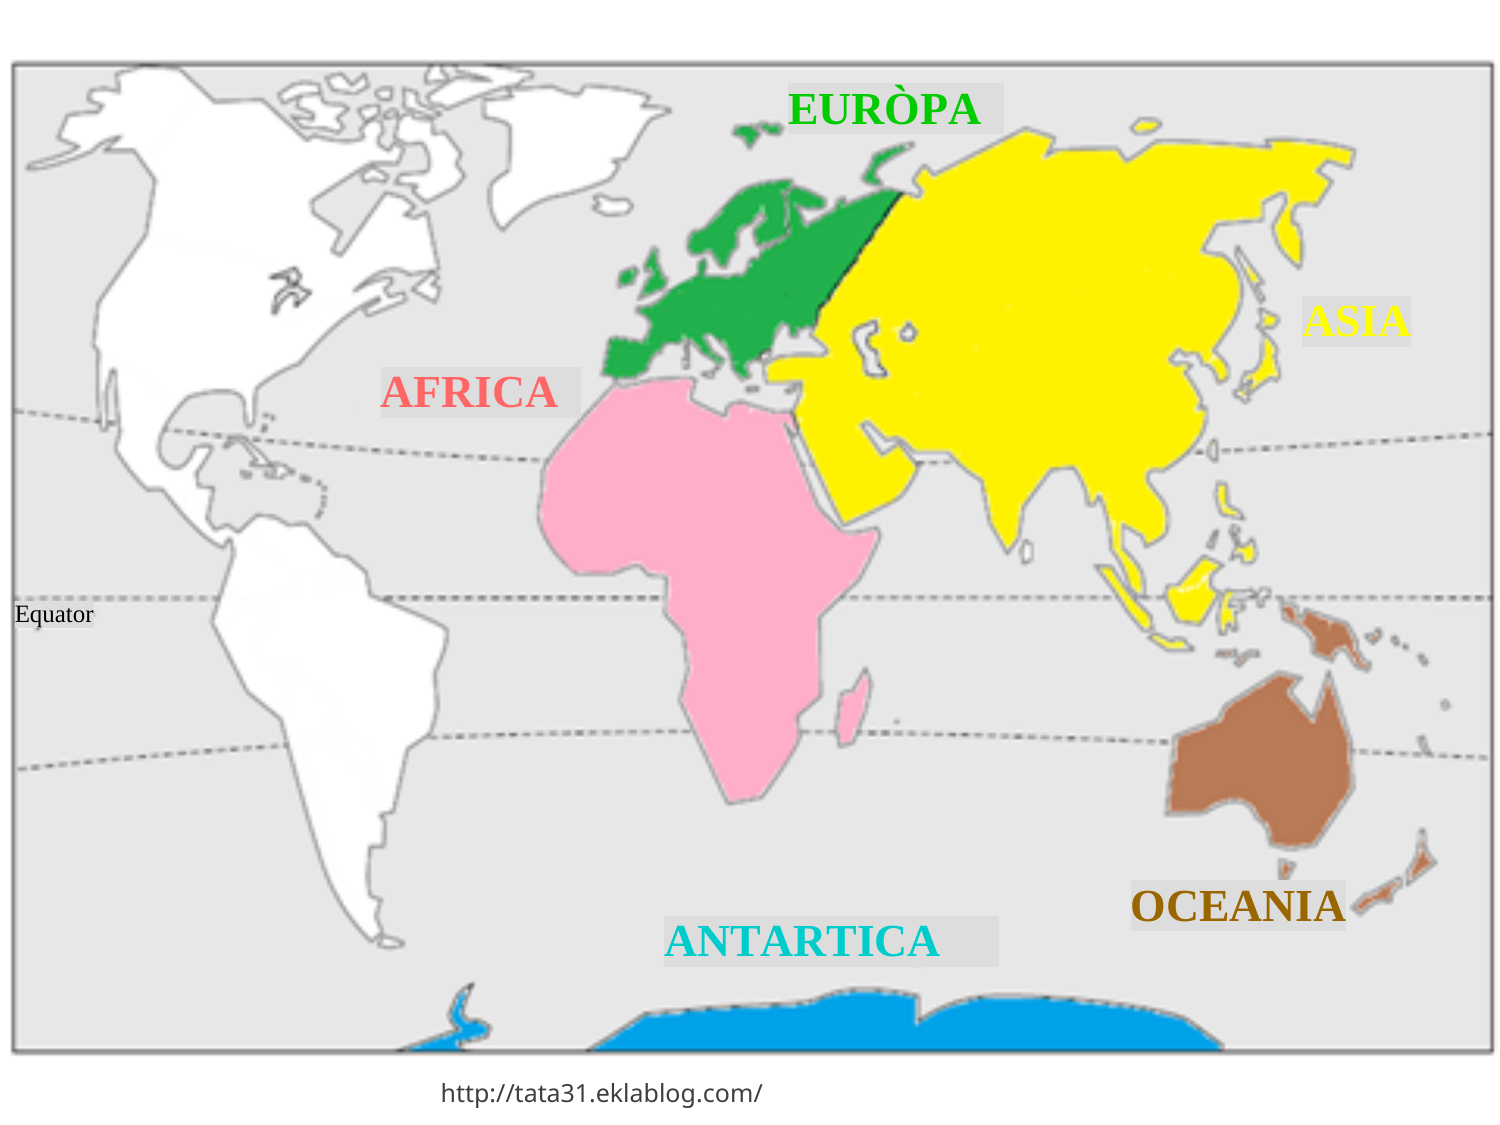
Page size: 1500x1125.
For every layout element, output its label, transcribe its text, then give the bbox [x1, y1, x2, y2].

picture [0, 0, 1500, 1125]
text_box Equator [0, 590, 154, 656]
text_box ASIA [1287, 283, 1453, 355]
text_box OCEANIA [1116, 868, 1365, 945]
text_box ANTARTICA [649, 903, 1016, 981]
text_box EURÒPA [773, 70, 1034, 142]
text_box http://tata31.eklablog.com/ [433, 1062, 1337, 1108]
text_box AFRICA [366, 354, 733, 432]
